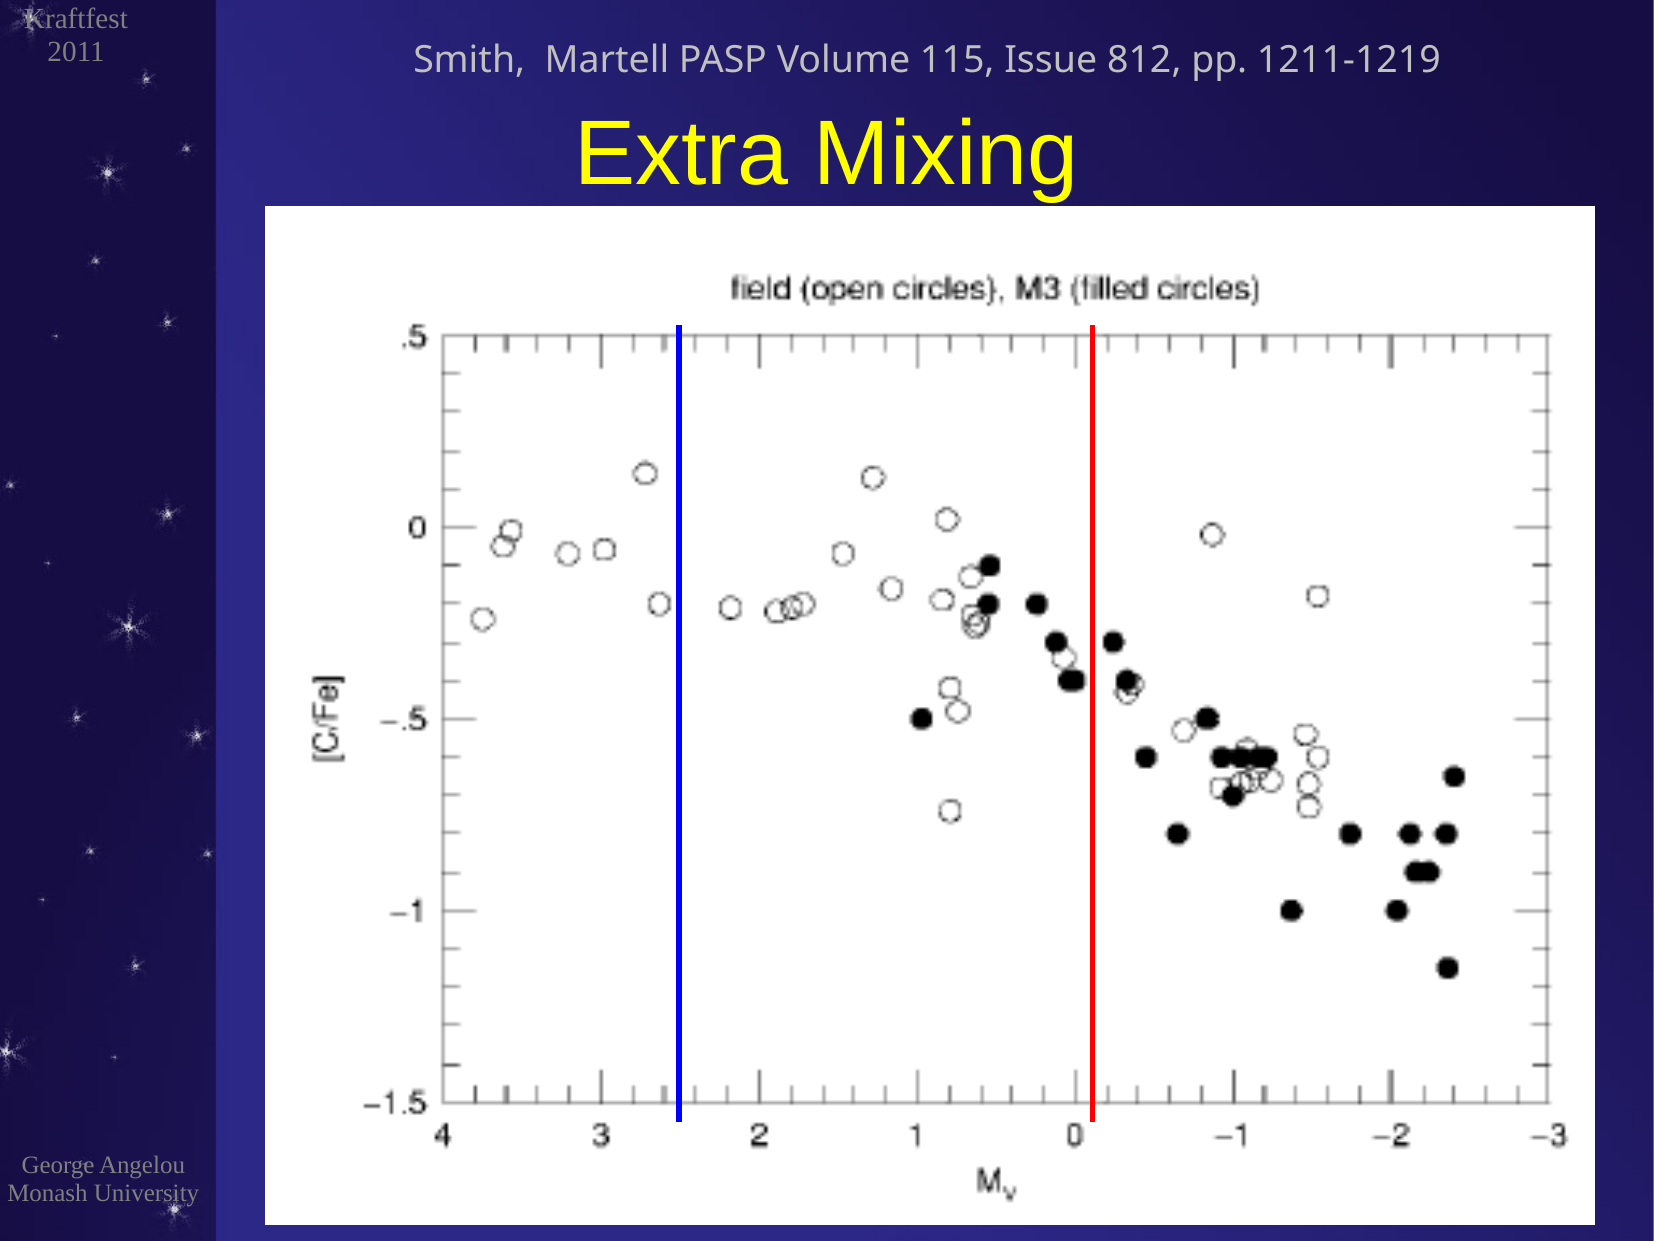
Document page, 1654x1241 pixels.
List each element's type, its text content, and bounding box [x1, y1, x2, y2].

picture [0, 0, 1654, 1241]
text_box Smith, Martell PASP Volume 115, Issue 812, pp. 1211-1219 [177, 0, 1654, 89]
title Extra Mixing [82, 49, 1571, 257]
